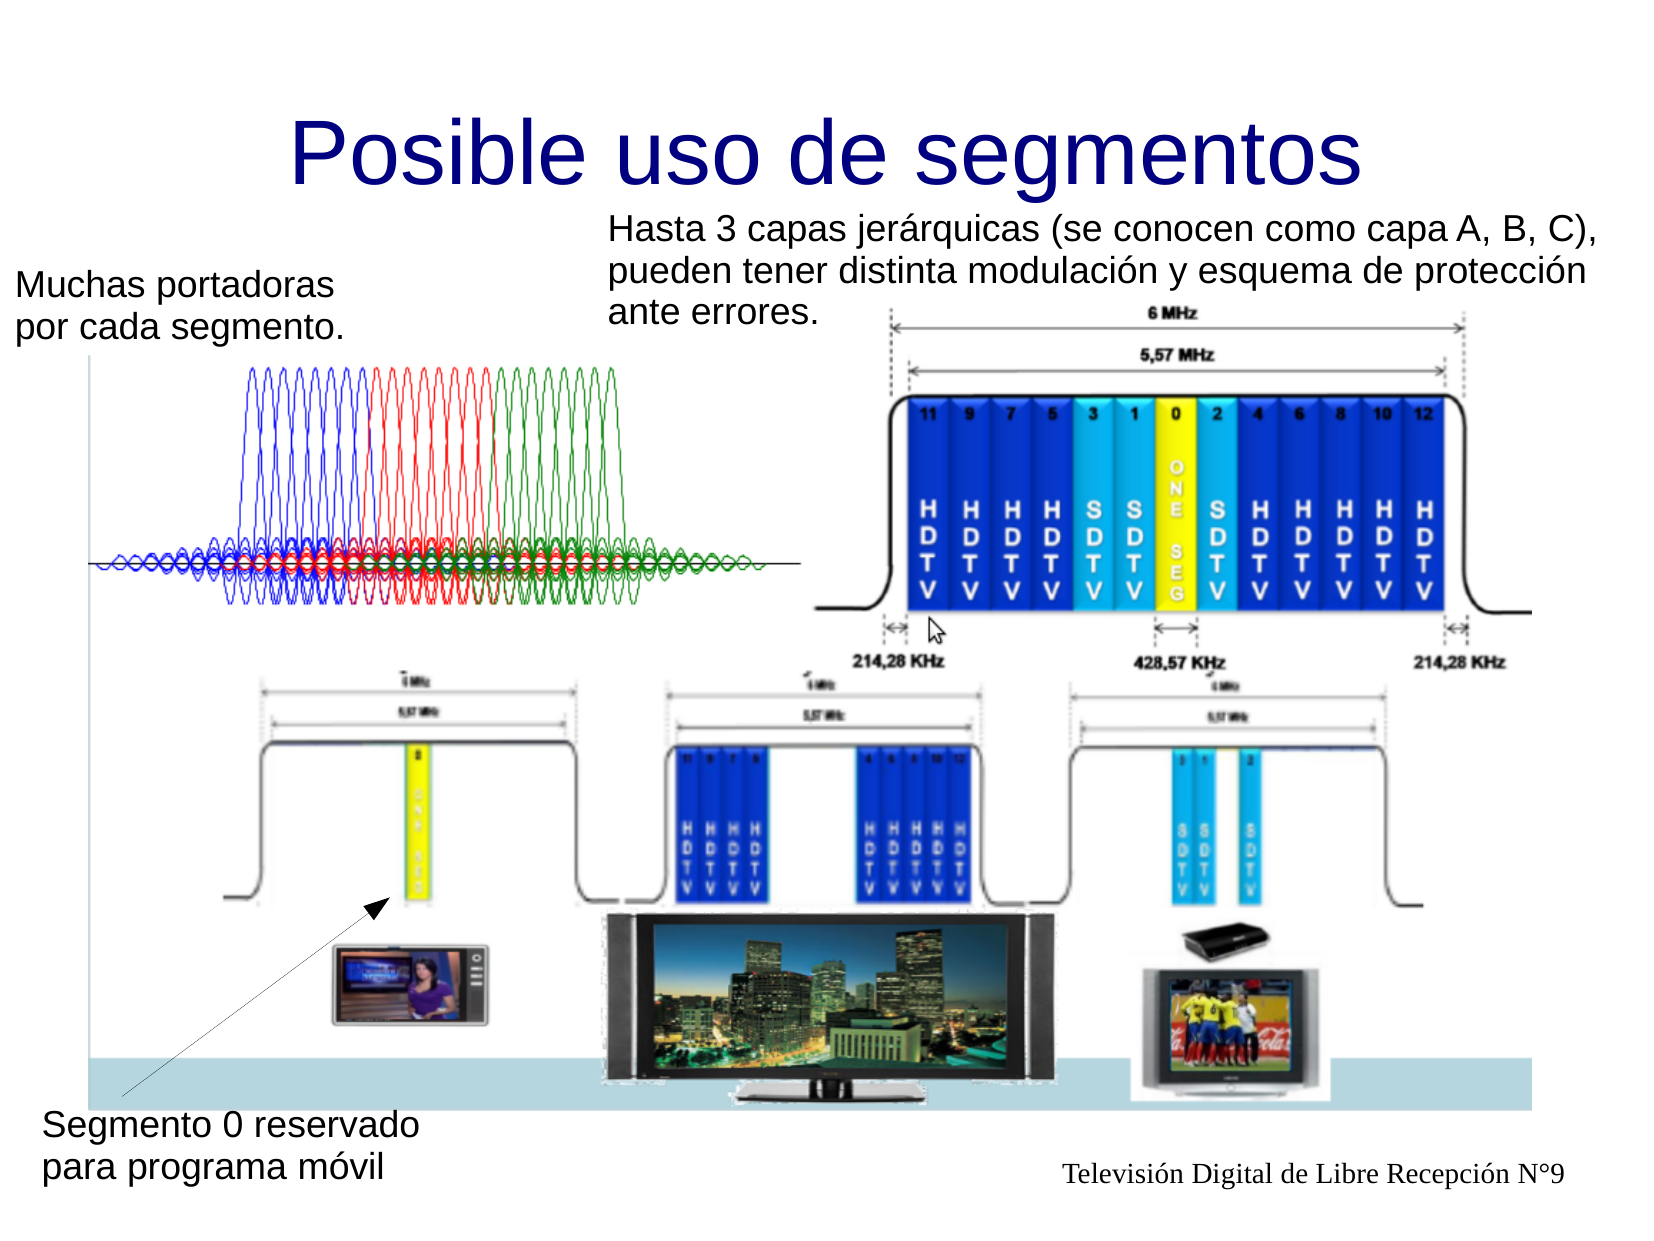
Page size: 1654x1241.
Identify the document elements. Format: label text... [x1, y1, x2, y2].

title Posible uso de segmentos [82, 49, 1571, 257]
text_box Segmento 0 reservado para programa móvil [26, 1096, 436, 1196]
text_box Hasta 3 capas jerárquicas (se conocen como capa A, B, C), pueden tener distinta modulación y esquema de protección ante errores. [592, 199, 1654, 341]
text_box Muchas portadoras por cada segmento. [0, 256, 361, 356]
picture [88, 290, 1532, 1121]
